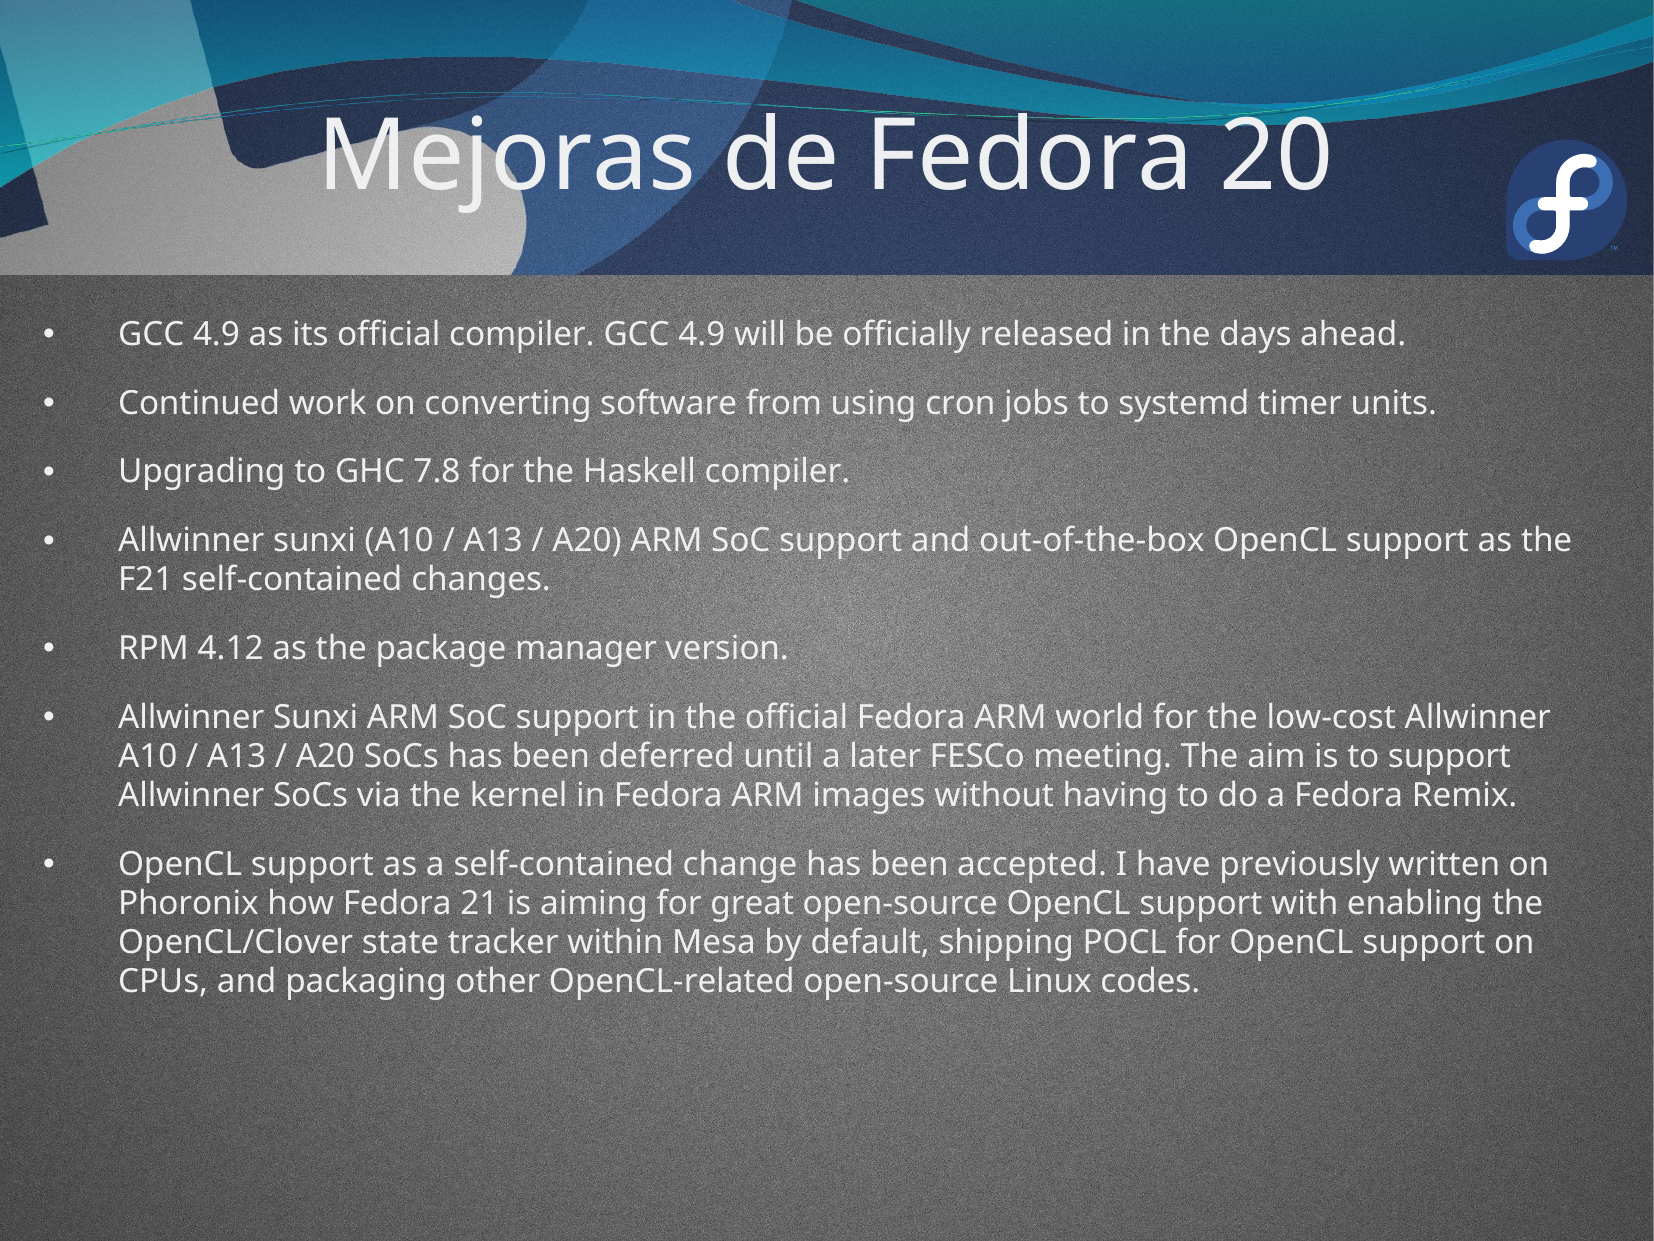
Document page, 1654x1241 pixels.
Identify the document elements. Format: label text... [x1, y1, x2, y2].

text_box Mejoras de Fedora 20 [82, 49, 1571, 257]
picture [0, 0, 1654, 1241]
text_box GCC 4.9 as its official compiler. GCC 4.9 will be officially released in the days ahead. Continued work on converting software from using cron jobs to systemd timer units. Upgrading to GHC 7.8 for the Haskell compiler. Allwinner sunxi (A10 / A13 / A20) ARM SoC support and out-of-the-box OpenCL support as the F21 self-contained changes. RPM 4.12 as the package manager version. Allwinner Sunxi ARM SoC support in the official Fedora ARM world for the low-cost Allwinner A10 / A13 / A20 SoCs has been deferred until a later FESCo meeting. The aim is to support Allwinner SoCs via the kernel in Fedora ARM images without having to do a Fedora Remix. OpenCL support as a self-contained change has been accepted. I have previously written on Phoronix how Fedora 21 is aiming for great open-source OpenCL support with enabling the OpenCL/Clover state tracker within Mesa by default, shipping POCL for OpenCL support on CPUs, and packaging other OpenCL-related open-source Linux codes. [23, 312, 1583, 1152]
